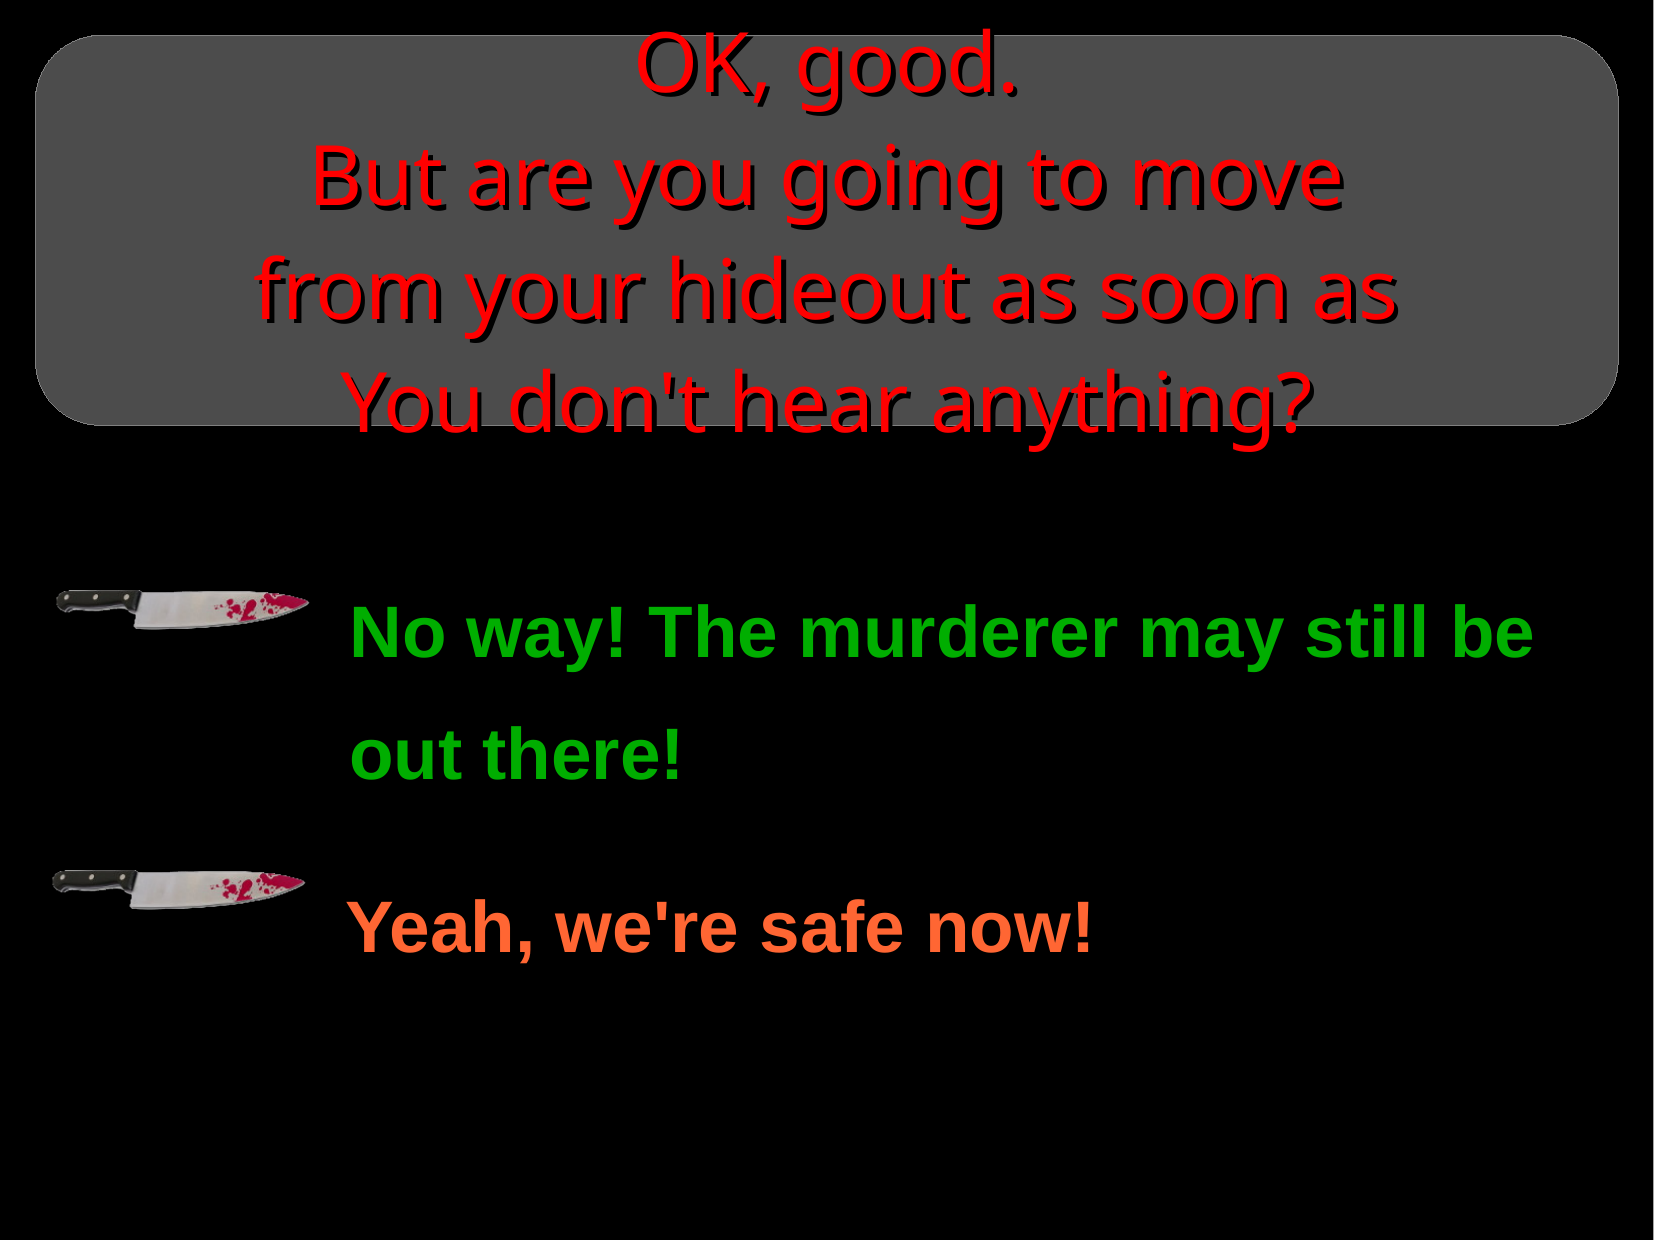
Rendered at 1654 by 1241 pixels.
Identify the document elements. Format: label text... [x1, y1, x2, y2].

text_box No way! The murderer may still be out there! [334, 543, 1611, 762]
text_box Yeah, we're safe now! [330, 838, 1595, 993]
picture [31, 529, 335, 690]
text_box OK, good. But are you going to move from your hideout as soon as You don't hear anything? [35, 35, 1619, 426]
picture [27, 810, 331, 971]
